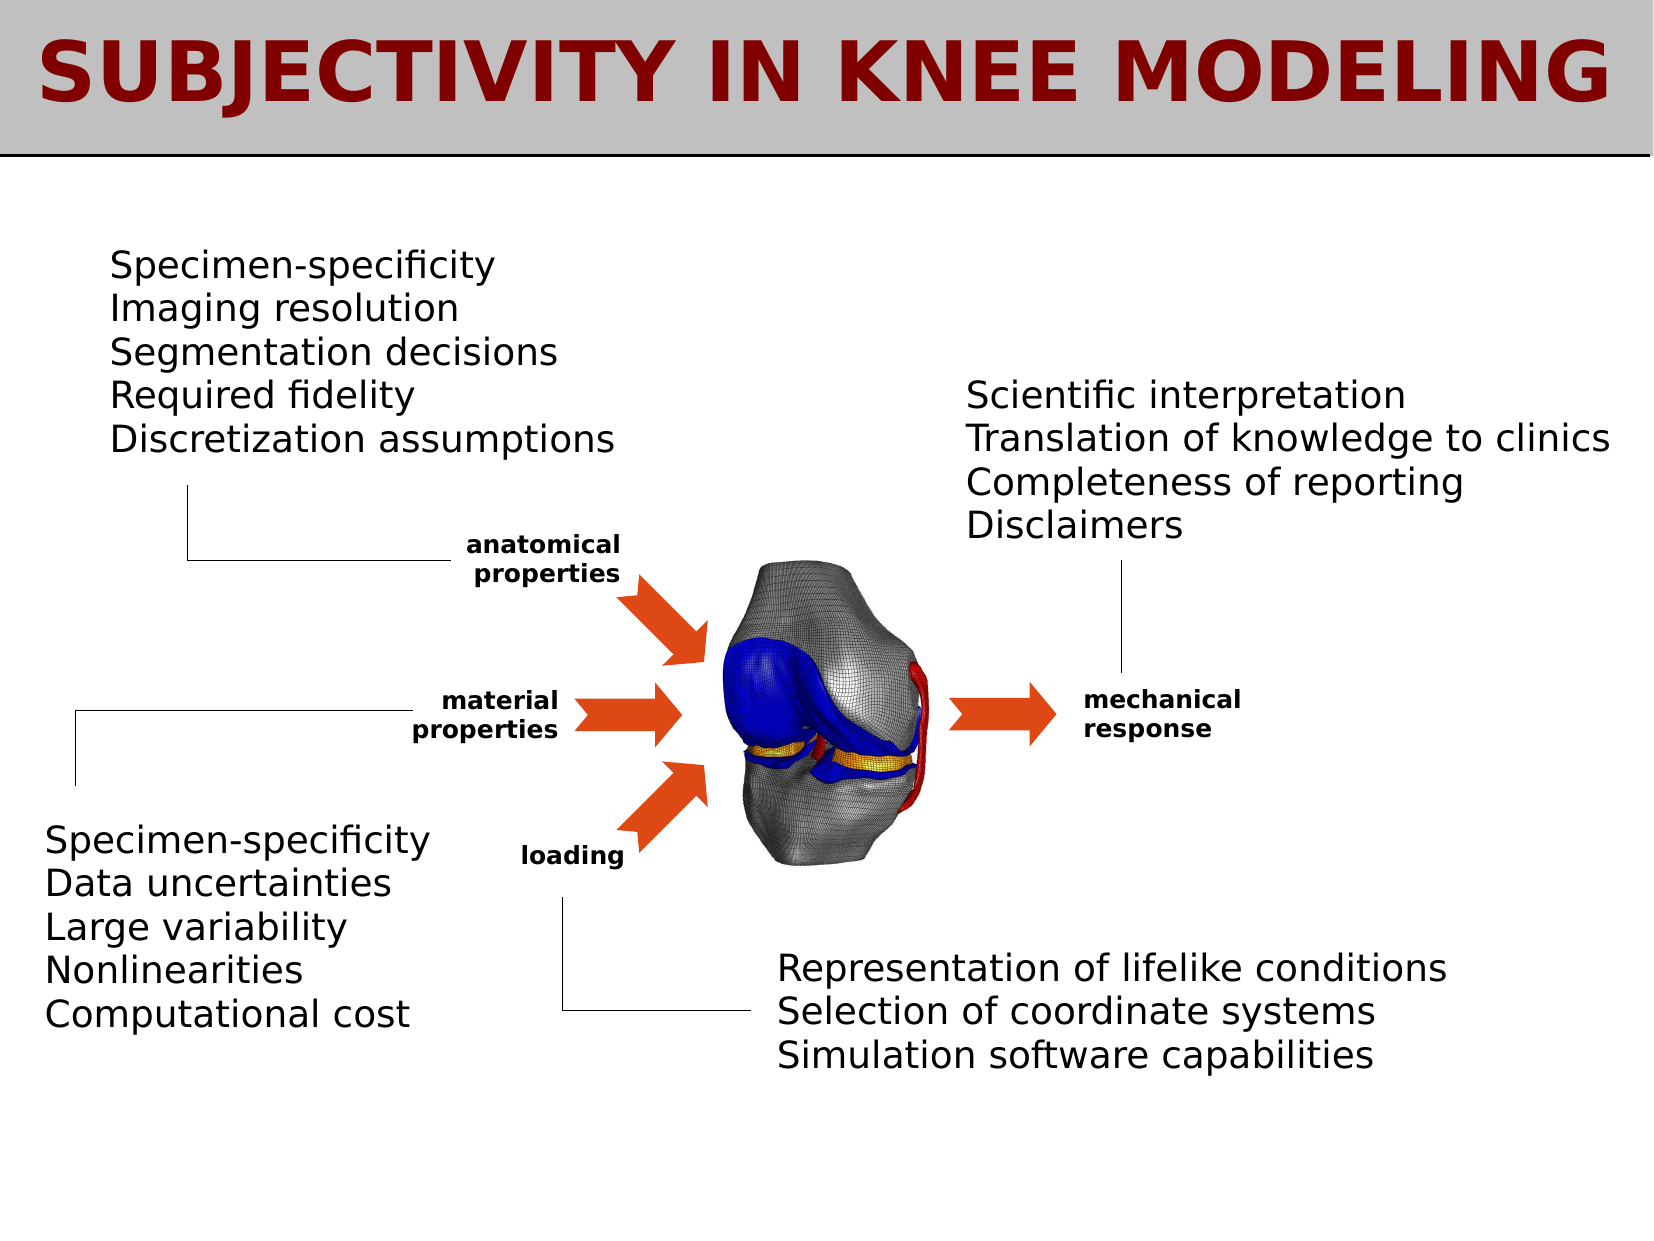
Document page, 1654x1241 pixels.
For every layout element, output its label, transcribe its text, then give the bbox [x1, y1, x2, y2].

text_box Representation of lifelike conditions Selection of coordinate systems Simulation software capabilities [762, 939, 1464, 1085]
text_box [574, 682, 683, 748]
text_box [948, 681, 1057, 747]
text_box SUBJECTIVITY IN KNEE MODELING [0, 24, 1651, 132]
text_box mechanical response [1068, 677, 1257, 752]
text_box [616, 574, 708, 666]
text_box [616, 761, 708, 852]
text_box Specimen-specificity Data uncertainties Large variability Nonlinearities Computational cost [29, 811, 488, 1044]
text_box loading [505, 834, 641, 879]
picture [712, 553, 935, 874]
text_box material properties [396, 678, 574, 753]
text_box Scientific interpretation Translation of knowledge to clinics Completeness of reporting Disclaimers [951, 366, 1627, 556]
text_box Specimen-specificity Imaging resolution Segmentation decisions Required fidelity Discretization assumptions [94, 236, 631, 469]
text_box anatomical properties [451, 522, 636, 597]
text_box [0, 0, 1654, 156]
